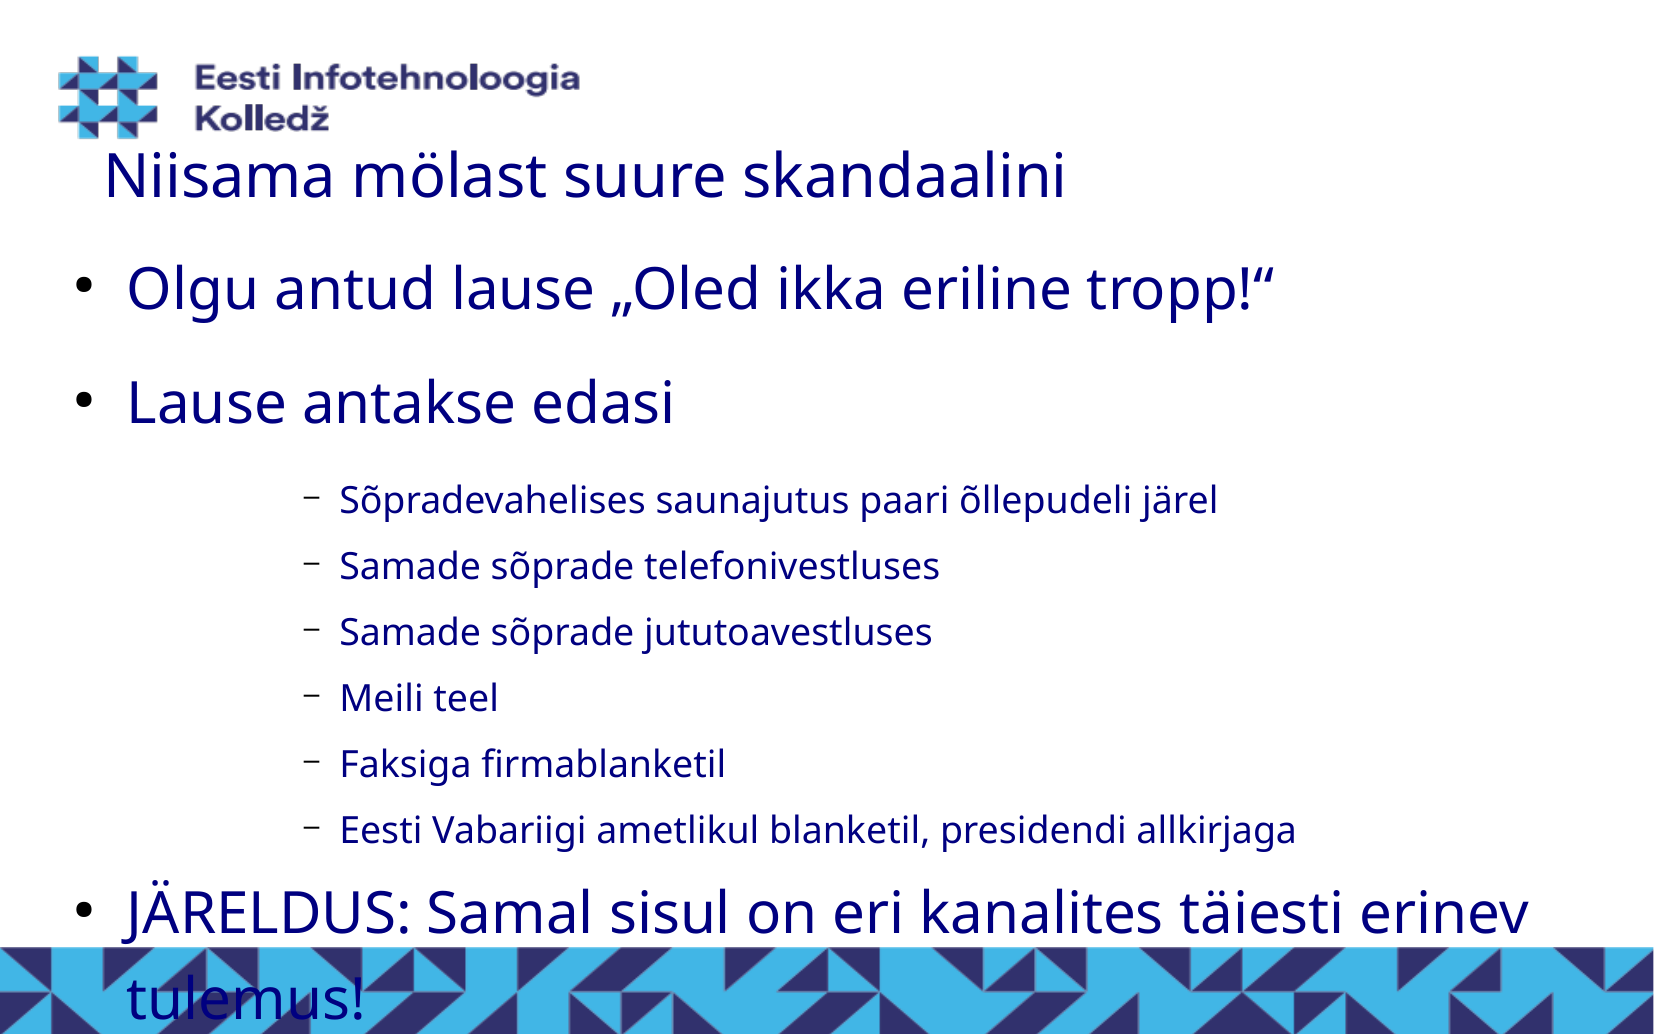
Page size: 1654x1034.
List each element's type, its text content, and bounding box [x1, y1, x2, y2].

list Olgu antud lause „Oled ikka eriline tropp!“ Lause antakse edasi Sõpradevahelises saunajutus paari õllepudeli järel Samade sõprade telefonivestluses Samade sõprade jututoavestluses Meili teel Faksiga firmablanketil Eesti Vabariigi ametlikul blanketil, presidendi allkirjaga JÄRELDUS: Samal sisul on eri kanalites täiesti erinev tulemus! [55, 246, 1601, 1034]
title Niisama mölast suure skandaalini [0, 85, 1292, 262]
